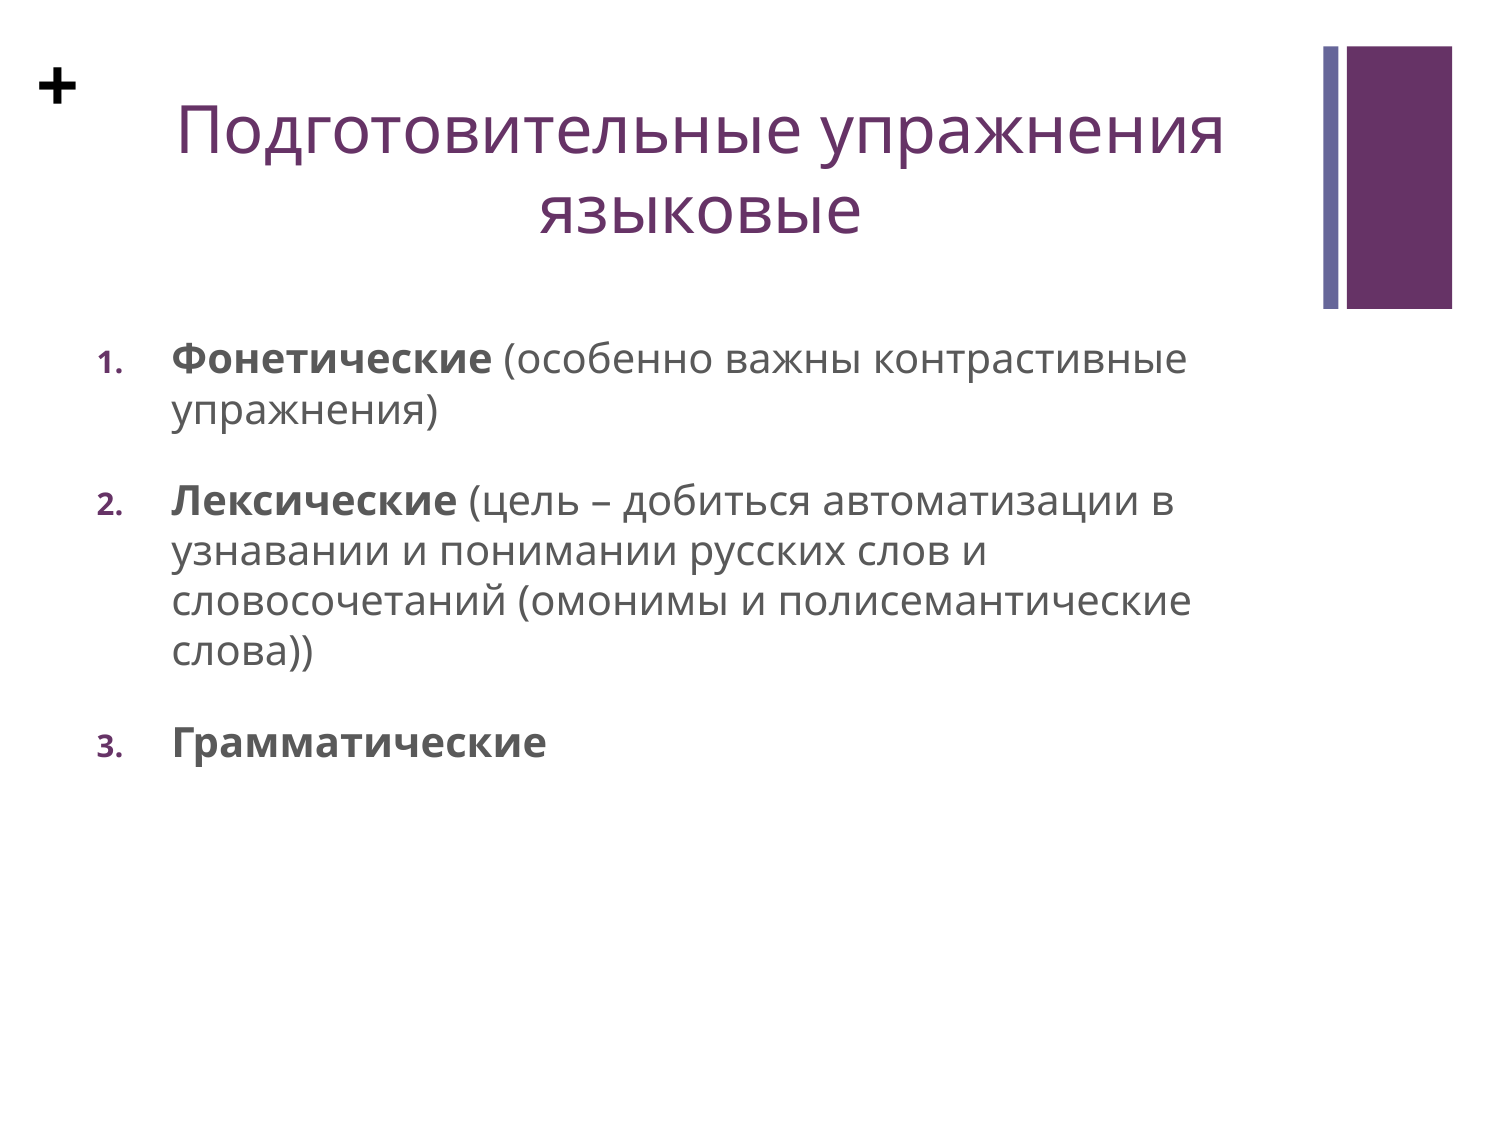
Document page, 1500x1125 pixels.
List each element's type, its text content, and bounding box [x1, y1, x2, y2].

list Фонетические (особенно важны контрастивные упражнения) Лексические (цель – добиться автоматизации в узнавании и понимании русских слов и словосочетаний (омонимы и полисемантические слова)) Грамматические [81, 324, 1322, 1005]
title Подготовительные упражнения языковые [81, 79, 1322, 263]
